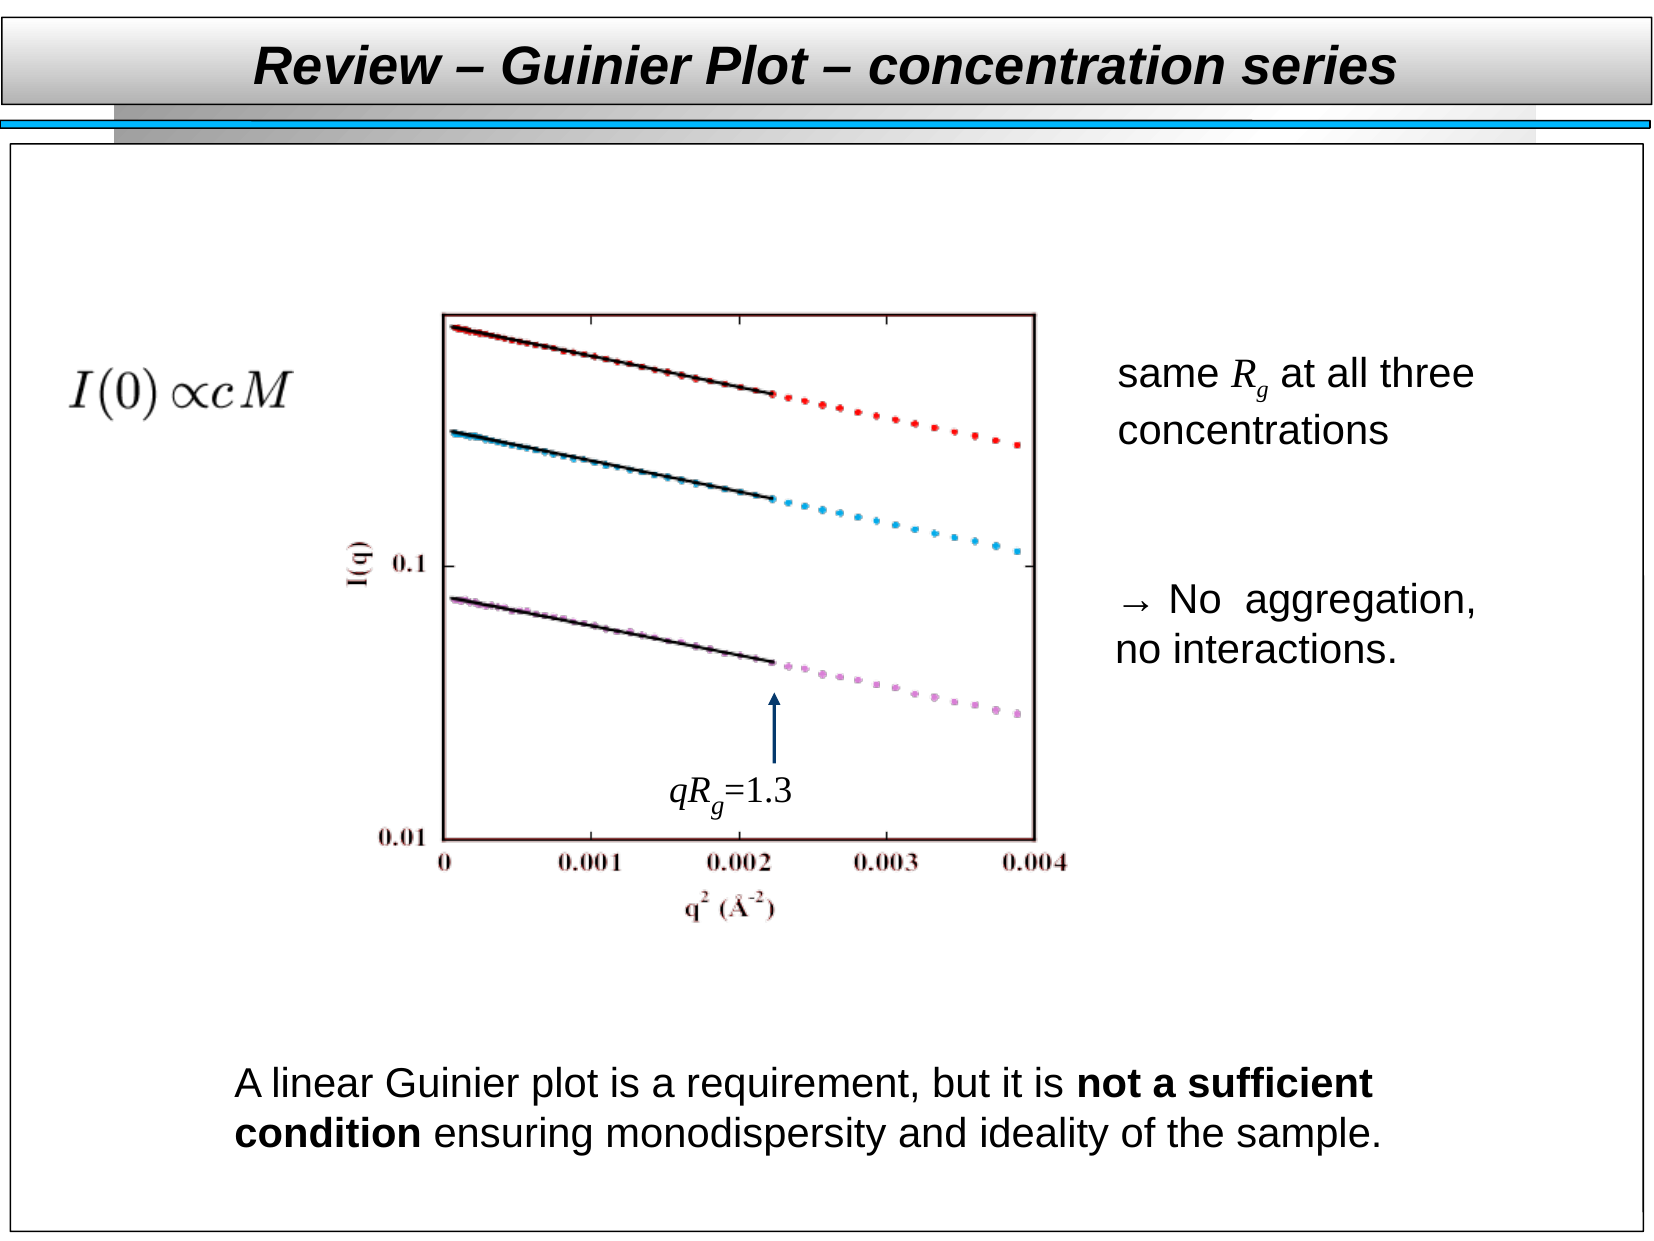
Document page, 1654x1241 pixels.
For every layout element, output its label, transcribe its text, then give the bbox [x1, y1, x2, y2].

text_box A linear Guinier plot is a requirement, but it is not a sufficient condition ensuring monodispersity and ideality of the sample. [219, 1048, 1441, 1164]
text_box → No aggregation, no interactions. [1100, 564, 1502, 680]
text_box [0, 120, 1651, 129]
text_box Review – Guinier Plot – concentration series [1, 17, 1652, 105]
picture [334, 292, 1077, 929]
text_box same Rg at all three concentrations [1102, 338, 1549, 461]
picture [68, 367, 294, 423]
